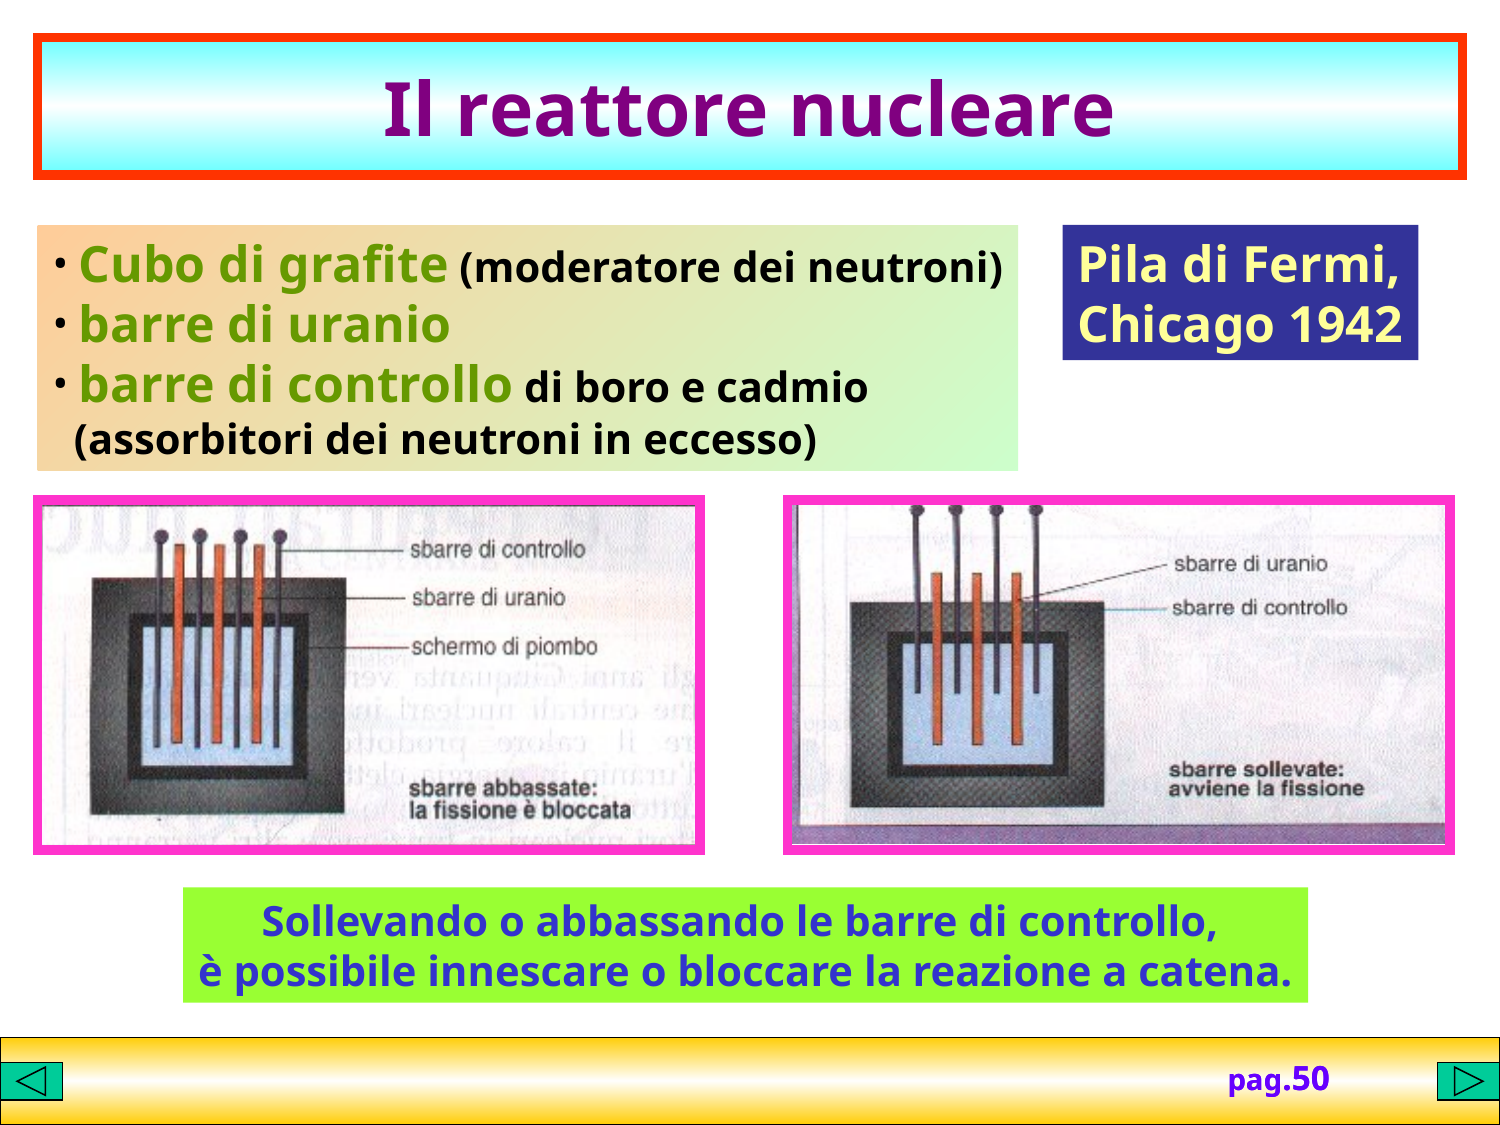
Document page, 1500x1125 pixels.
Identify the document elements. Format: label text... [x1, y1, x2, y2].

text_box Pila di Fermi, Chicago 1942 [1062, 224, 1419, 361]
title Il reattore nucleare [37, 37, 1463, 175]
picture [792, 505, 1445, 844]
text_box Cubo di grafite (moderatore dei neutroni) barre di uranio barre di controllo di boro e cadmio (assorbitori dei neutroni in eccesso) [37, 224, 1016, 471]
text_box Sollevando o abbassando le barre di controllo, è possibile innescare o bloccare la reazione a catena. [186, 887, 1305, 1003]
picture [42, 505, 695, 845]
text_box pag.<number> [1212, 1050, 1413, 1125]
